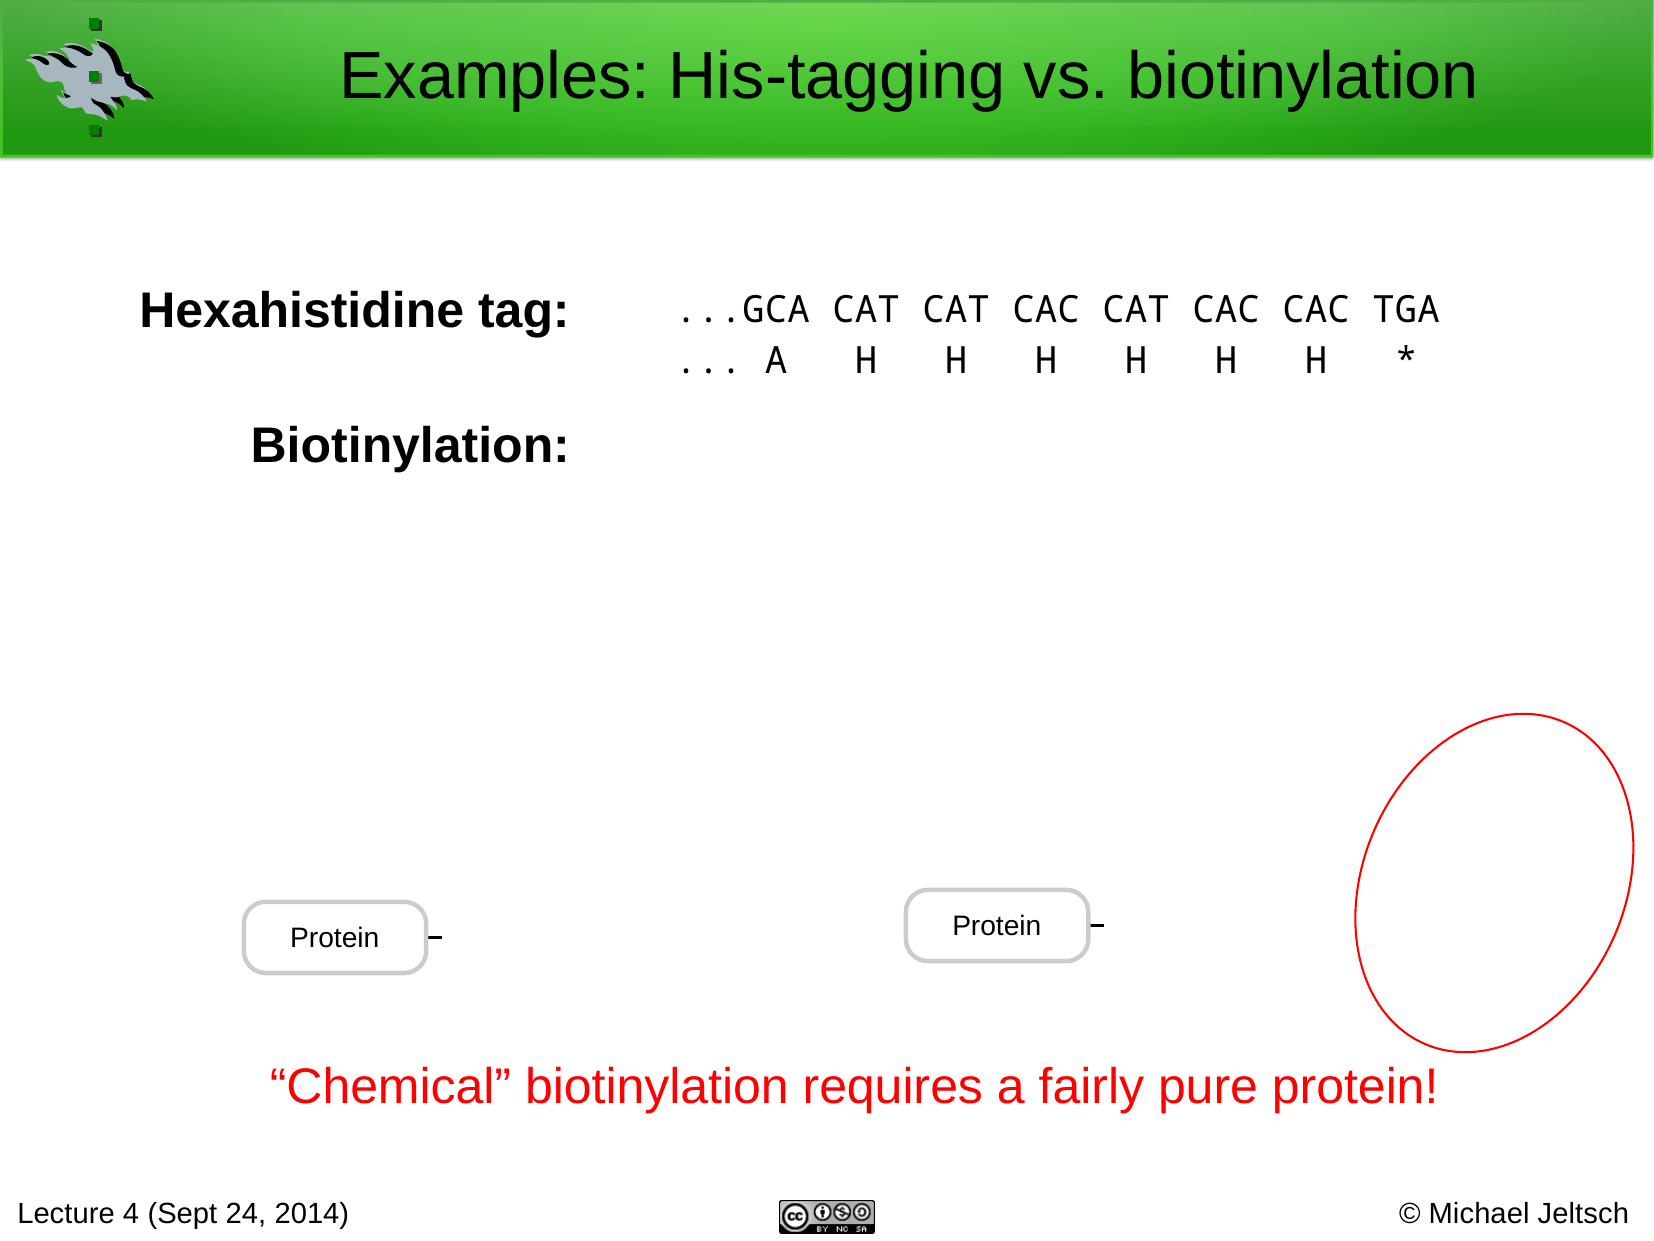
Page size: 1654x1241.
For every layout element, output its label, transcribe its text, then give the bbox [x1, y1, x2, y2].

text_box Biotinylation: [235, 410, 586, 481]
title Examples: His-tagging vs. biotinylation [289, 30, 1531, 121]
picture [1357, 715, 1606, 977]
text_box “Chemical” biotinylation requires a fairly pure protein! [255, 1050, 1456, 1122]
text_box ...GCA CAT CAT CAC CAT CAC CAC TGA ... A H H H H H H * [660, 275, 1455, 376]
picture [66, 495, 1606, 977]
picture [1594, 958, 1606, 977]
picture [779, 1200, 875, 1234]
text_box Hexahistidine tag: [124, 274, 586, 346]
